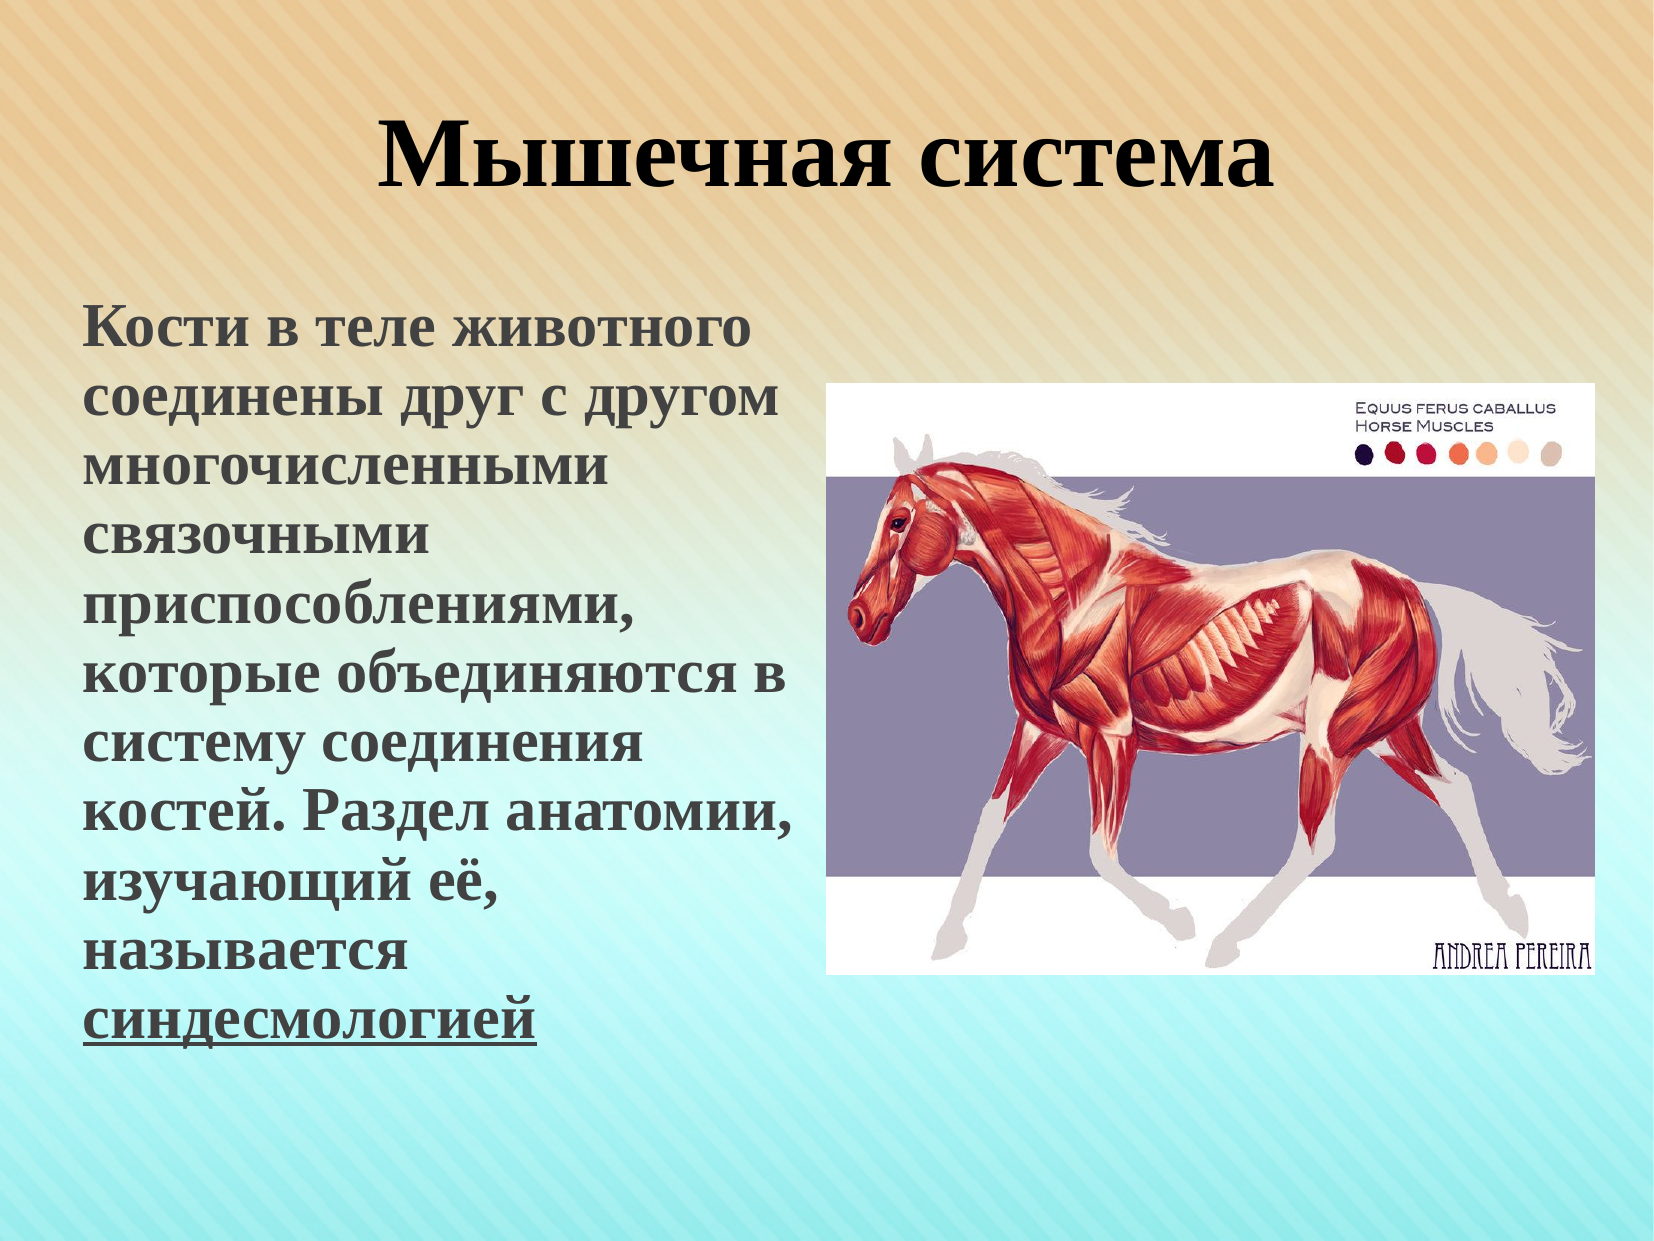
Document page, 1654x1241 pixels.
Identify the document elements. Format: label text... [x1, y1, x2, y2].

title Мышечная система [82, 49, 1571, 257]
picture [0, 0, 1654, 1241]
list Кости в теле животного соединены друг с другом многочисленными связочными приспособлениями, которые объединяются в систему соединения костей. Раздел анатомии, изучающий её, называется синдесмологией [82, 290, 809, 1109]
